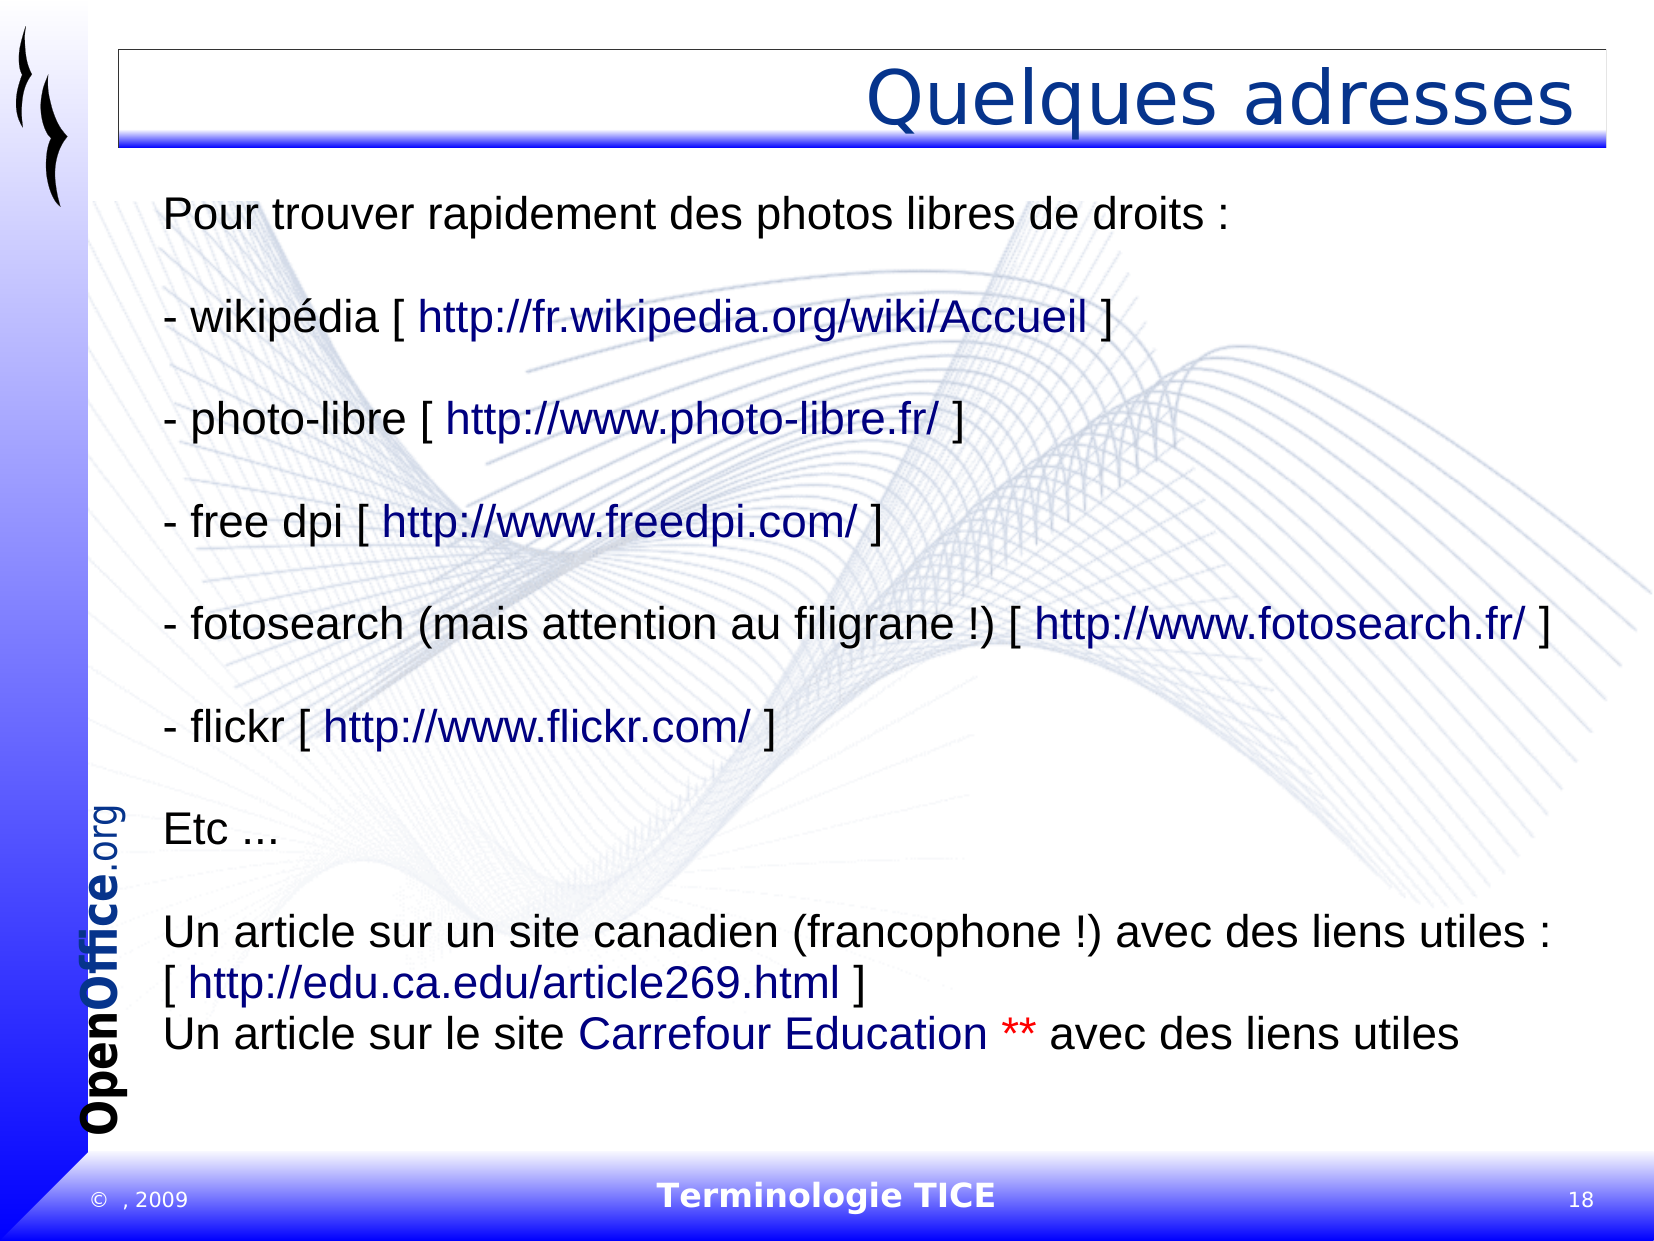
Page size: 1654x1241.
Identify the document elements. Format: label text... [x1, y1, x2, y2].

title Quelques adresses [118, 49, 1607, 148]
text_box Pour trouver rapidement des photos libres de droits : - wikipédia [ http://fr.wikipedia.org/wiki/Accueil ] - photo-libre [ http://www.photo-libre.fr/ ] - free dpi [ http://www.freedpi.com/ ] - fotosearch (mais attention au filigrane !) [ http://www.fotosearch.fr/ ] - flickr [ http://www.flickr.com/ ] Etc ... Un article sur un site canadien (francophone !) avec des liens utiles : [ http://edu.ca.edu/article269.html ] Un article sur le site Carrefour Education ** avec des liens utiles [147, 180, 1595, 1063]
